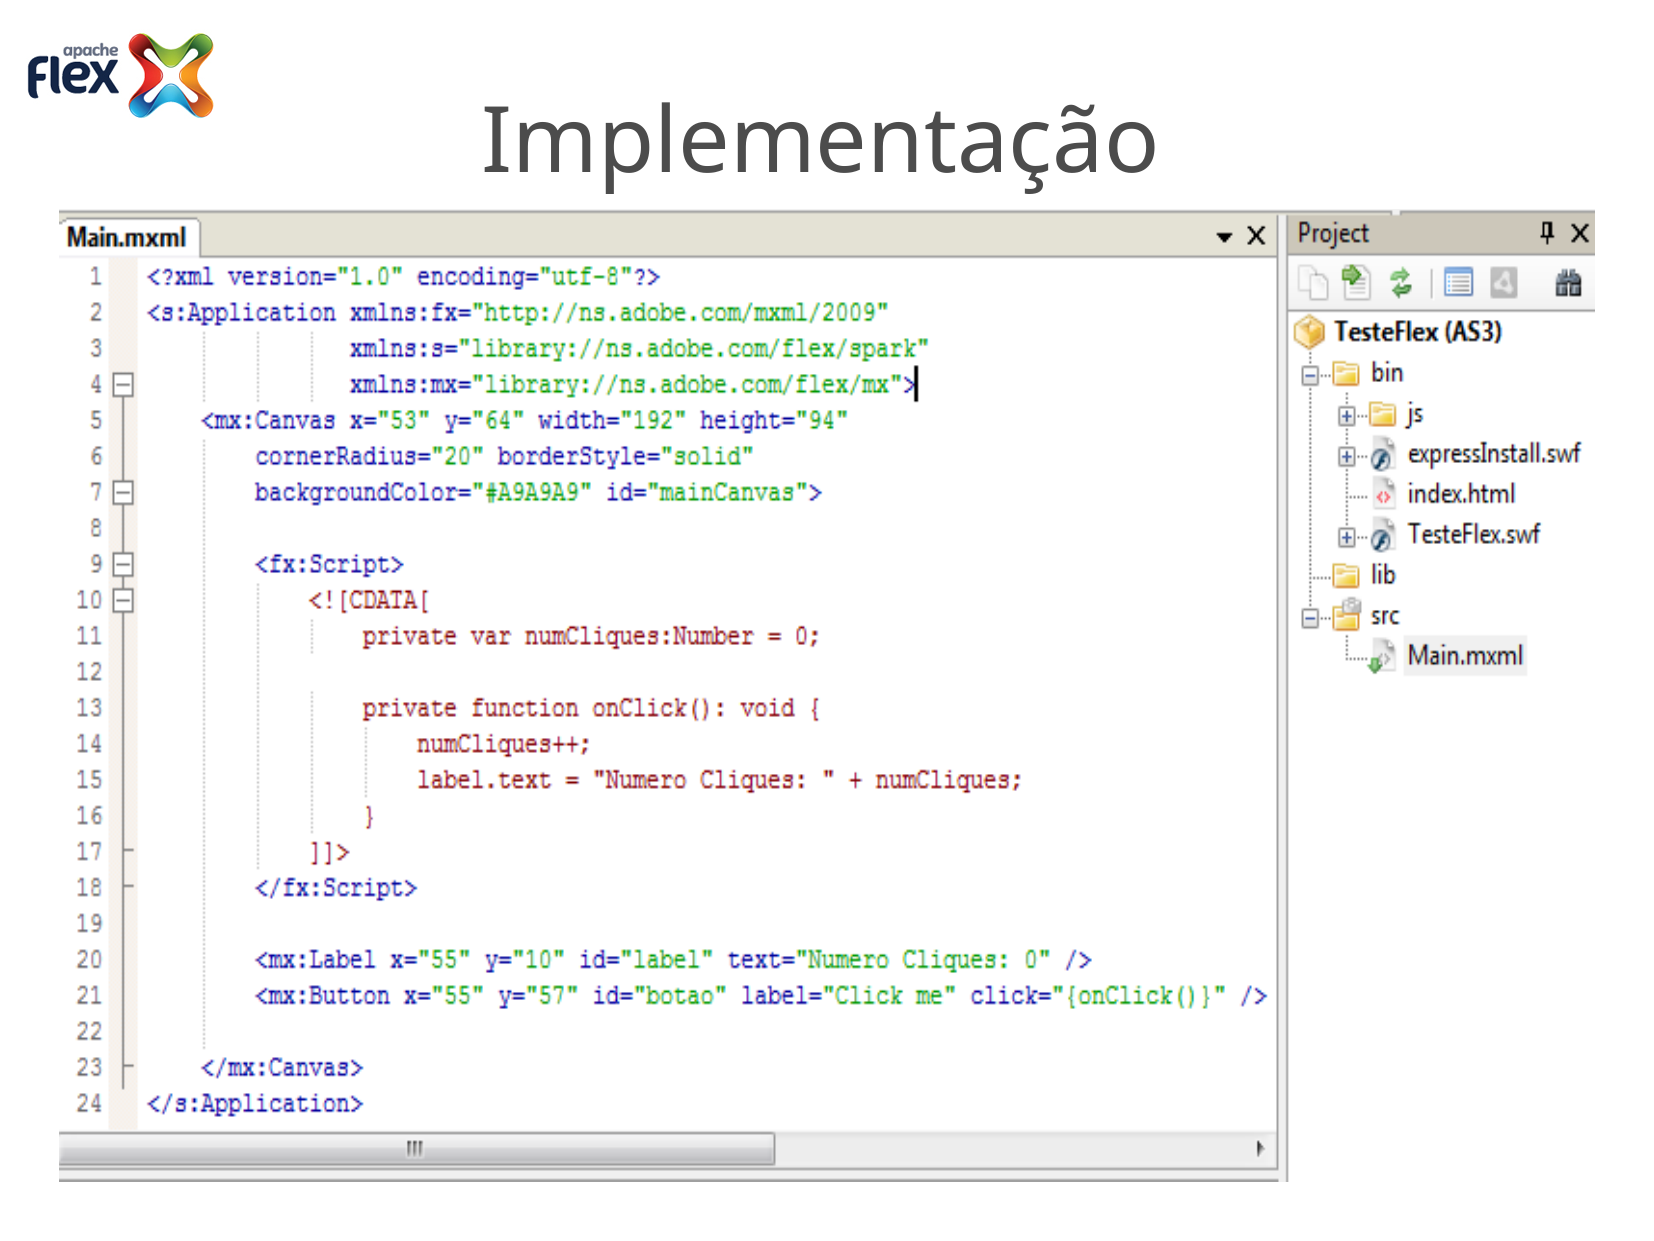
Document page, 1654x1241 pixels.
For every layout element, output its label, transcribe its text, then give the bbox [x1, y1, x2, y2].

picture [59, 209, 1595, 1182]
picture [25, 25, 76, 125]
title Implementação [76, 0, 1565, 209]
